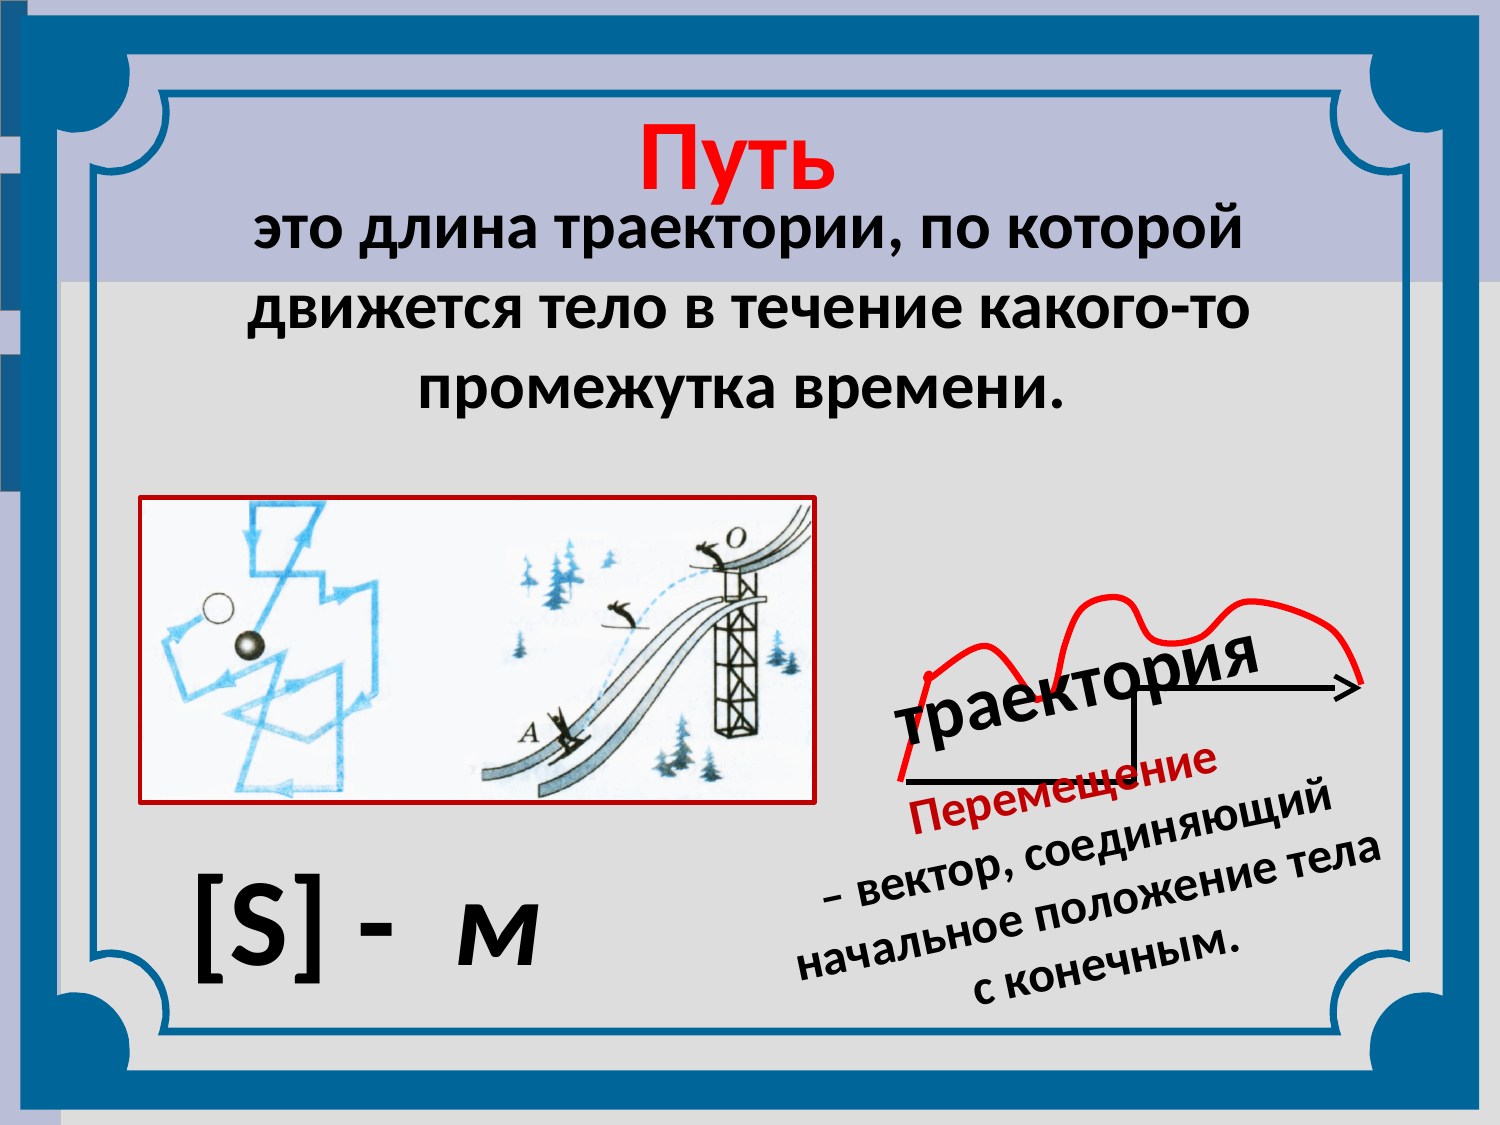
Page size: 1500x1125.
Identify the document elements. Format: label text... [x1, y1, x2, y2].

text_box [S] - м [174, 833, 613, 999]
text_box Перемещение – вектор, соединяющий начальное положение тела с конечным. [712, 672, 1462, 1069]
text_box траектория [870, 570, 1359, 772]
picture [142, 500, 812, 800]
text_box [20, 15, 1480, 1110]
text_box это длина траектории, по которой движется тело в течение какого-то промежутка времени. [99, 174, 1400, 430]
text_box Путь [174, 81, 1300, 217]
